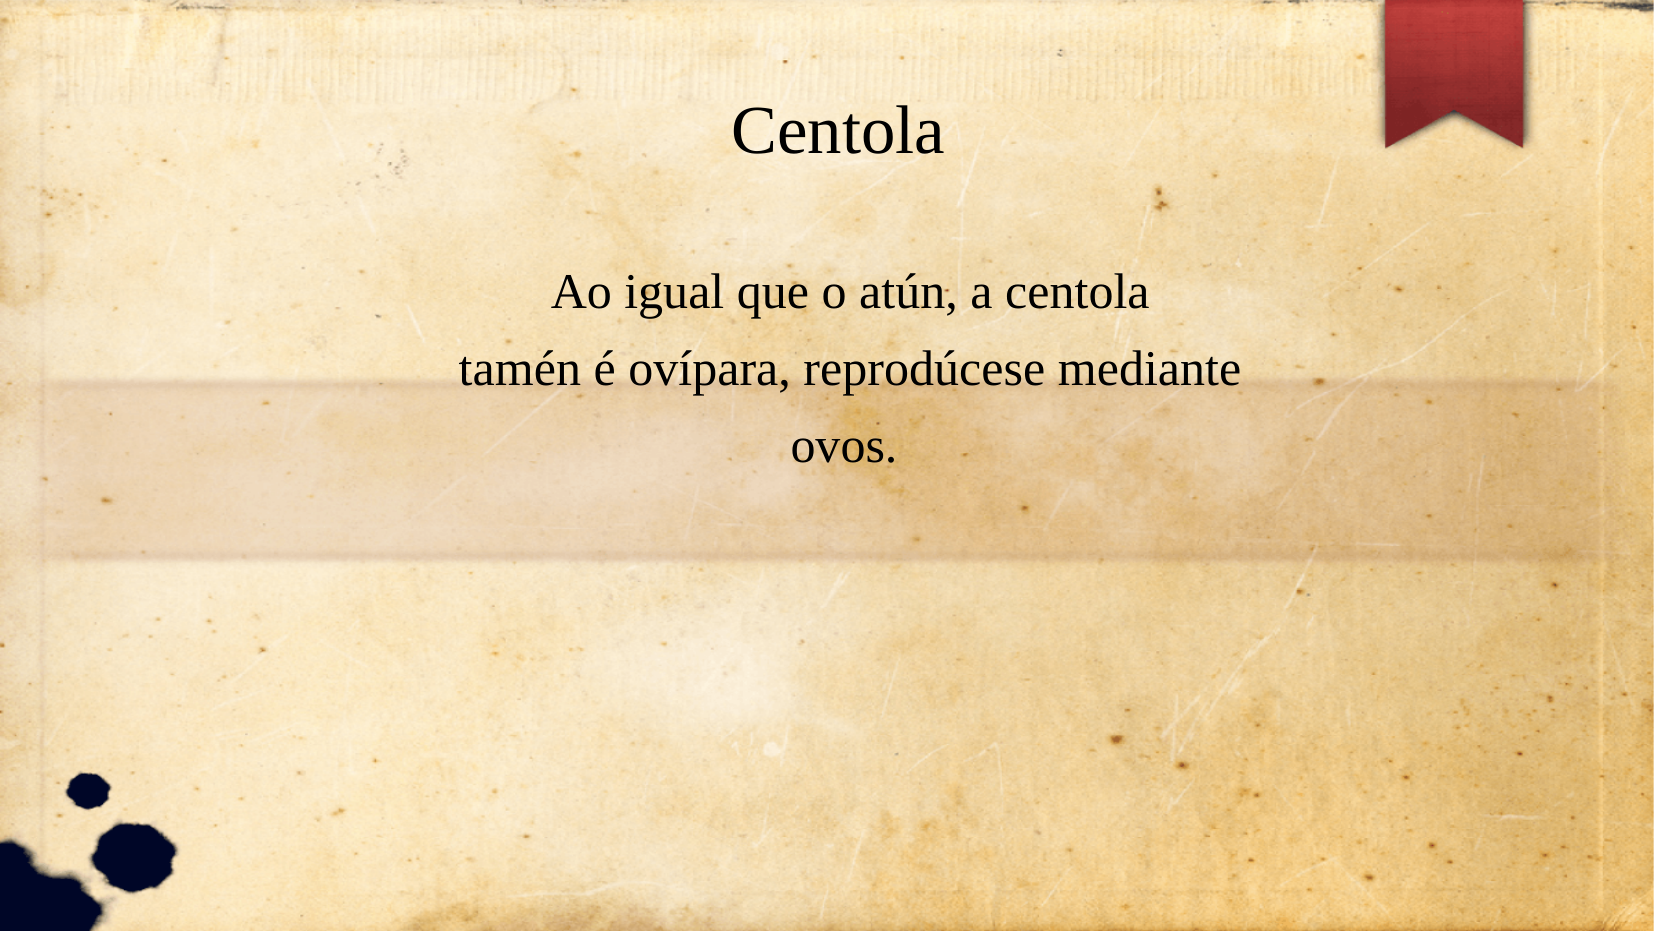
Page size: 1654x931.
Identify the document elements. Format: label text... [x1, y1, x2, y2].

picture [0, 0, 1654, 931]
title Centola [94, 23, 1583, 237]
list Ao igual que o atún, a centola tamén é ovípara, reprodúcese mediante ovos. [70, 263, 1560, 804]
